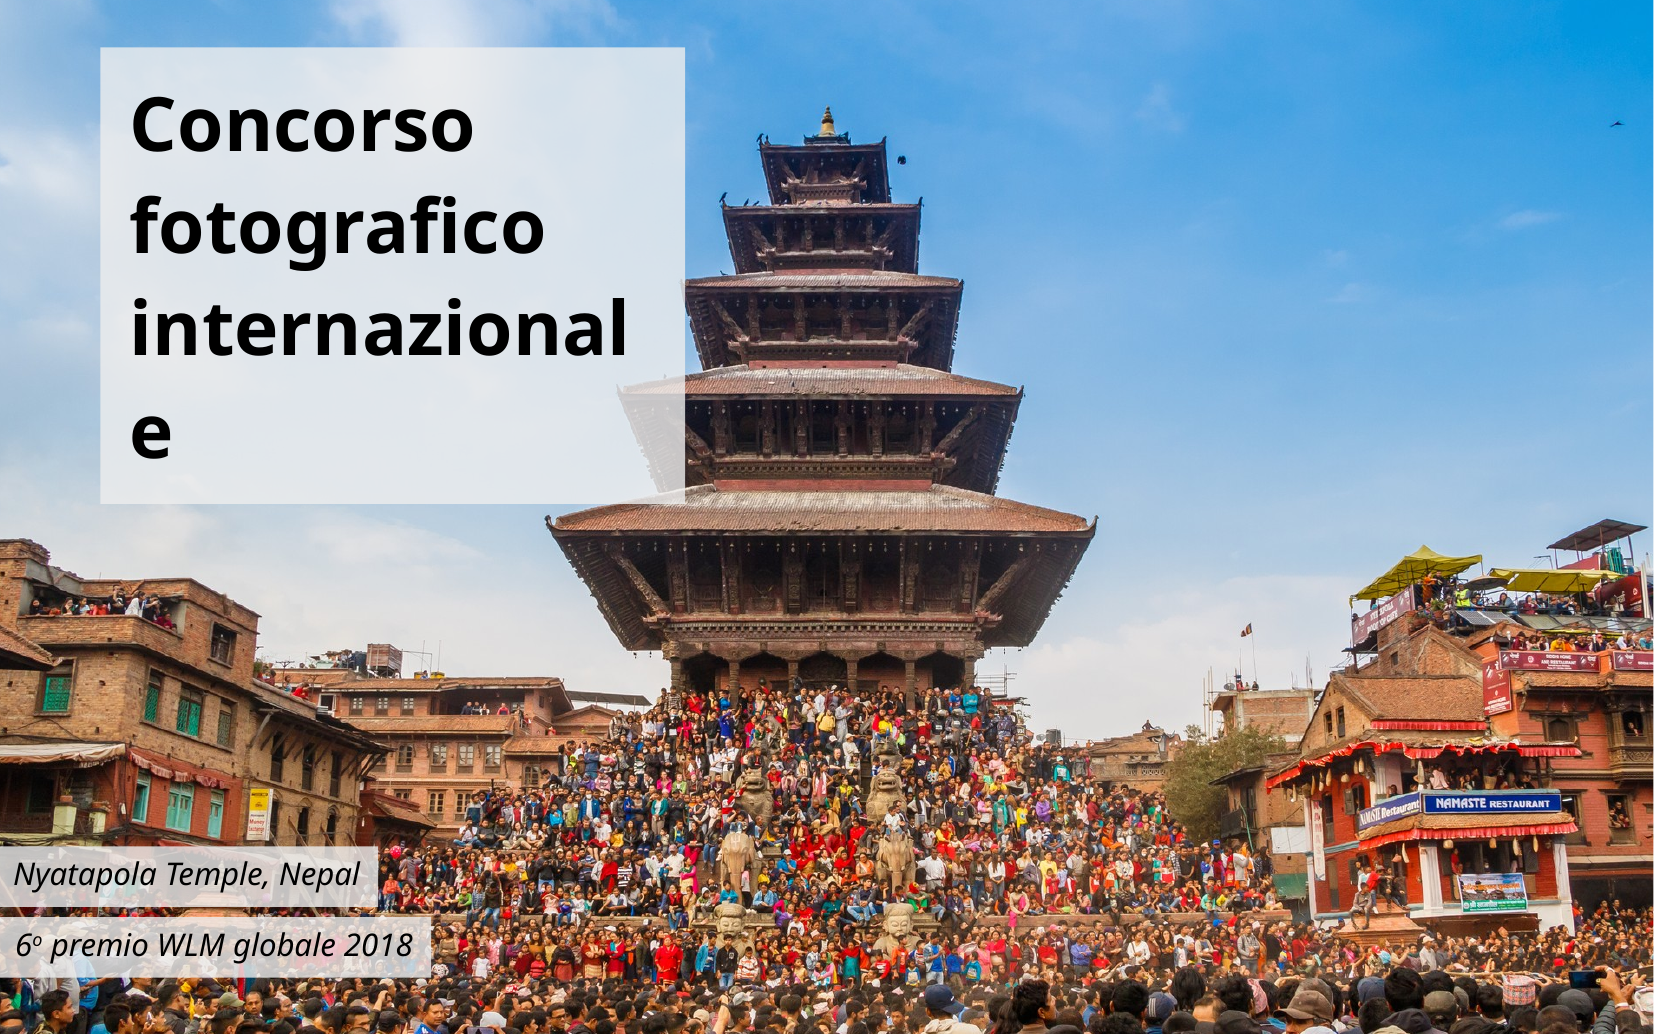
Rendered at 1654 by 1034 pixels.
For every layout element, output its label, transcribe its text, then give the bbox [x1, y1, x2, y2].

text_box Nyatapola Temple, Nepal [0, 849, 379, 904]
text_box Concorso fotografico internazionale [100, 47, 686, 348]
text_box 6o premio WLM globale 2018 [0, 920, 432, 975]
picture [0, 0, 1654, 1034]
